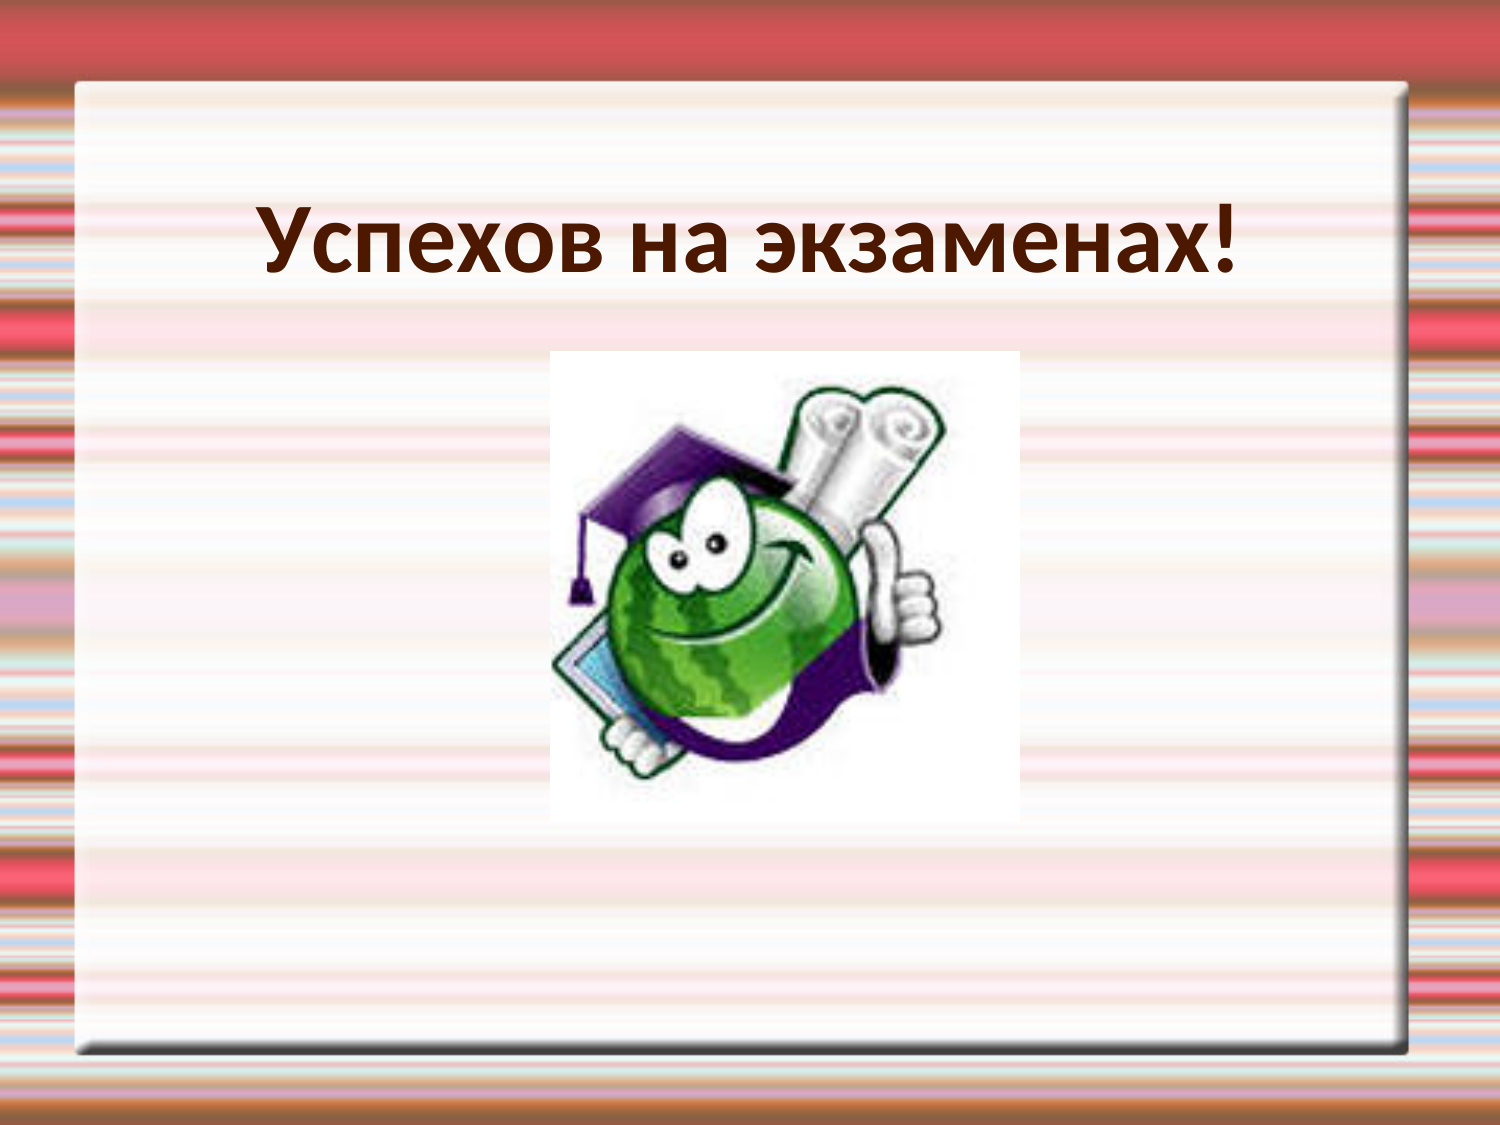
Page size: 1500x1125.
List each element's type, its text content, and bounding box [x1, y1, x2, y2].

picture [0, 0, 1500, 1125]
title Успехов на экзаменах! [75, 45, 1425, 233]
